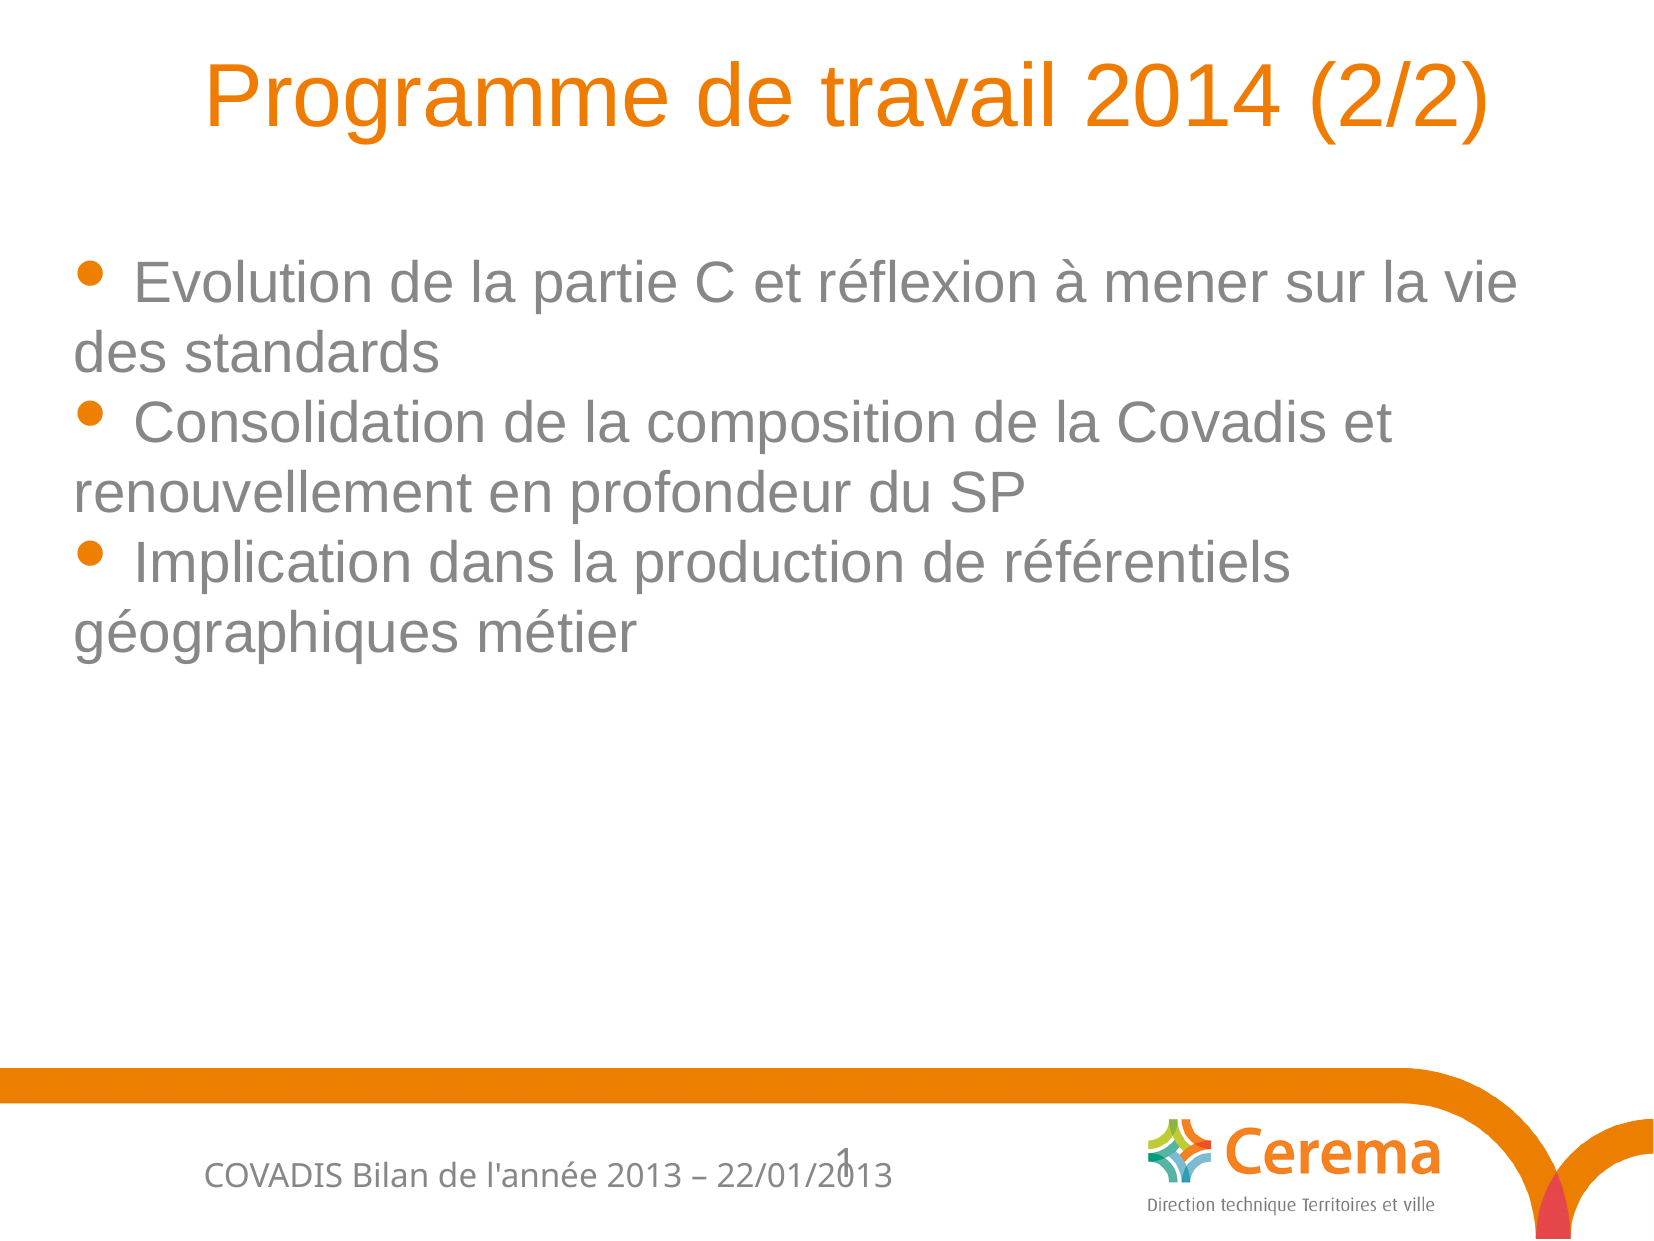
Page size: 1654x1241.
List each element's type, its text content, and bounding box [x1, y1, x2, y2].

text_box COVADIS Bilan de l'année 2013 – 22/01/2013 [871, 1146, 1087, 1203]
text_box COVADIS Bilan de l'année 2013 – 22/01/2013 [188, 1146, 784, 1203]
text_box Evolution de la partie C et réflexion à mener sur la vie des standards Consolidation de la composition de la Covadis et renouvellement en profondeur du SP Implication dans la production de référentiels géographiques métier [59, 236, 1583, 672]
text_box Programme de travail 2014 (2/2) [188, 49, 1571, 152]
picture [0, 1068, 1654, 1239]
text_box 1 [784, 1127, 871, 1205]
